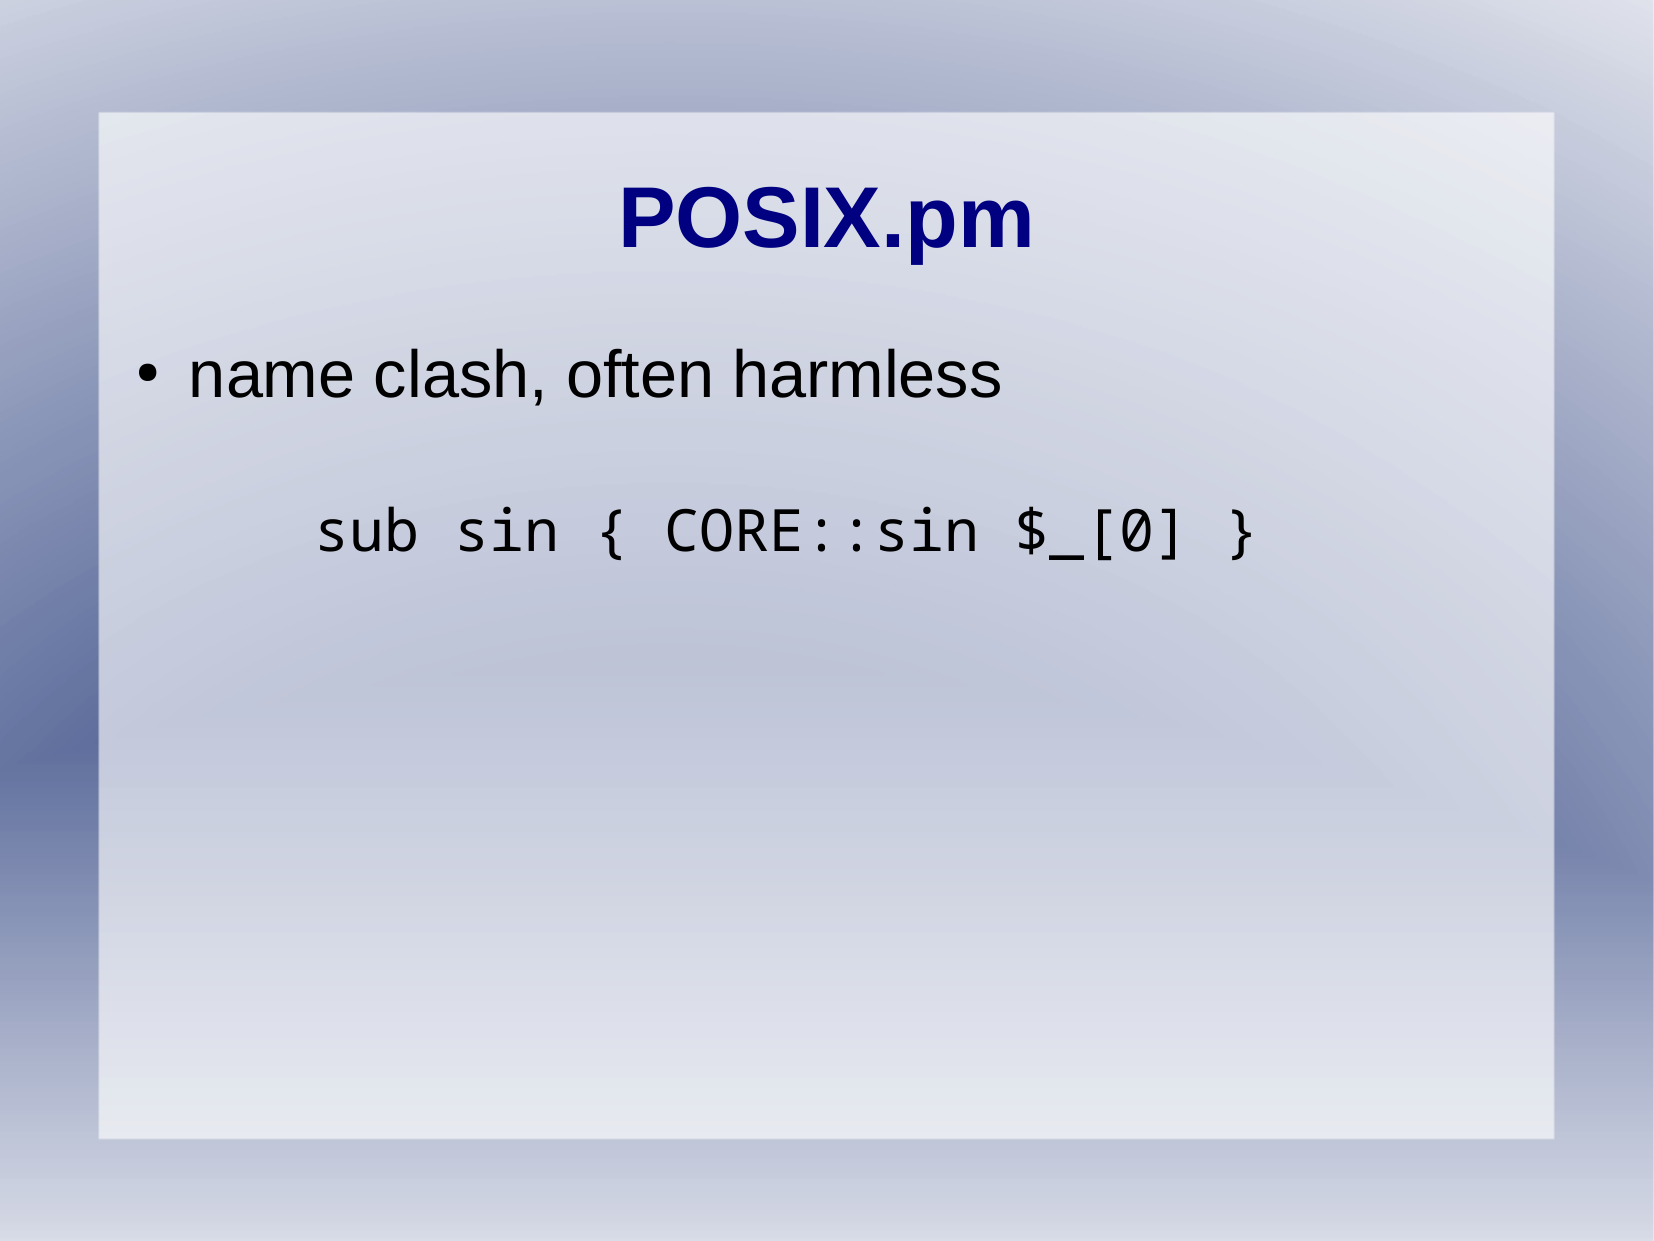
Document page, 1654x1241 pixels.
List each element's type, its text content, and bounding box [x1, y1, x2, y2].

title POSIX.pm [118, 114, 1536, 322]
picture [0, 0, 1654, 1241]
text_box sub sin { CORE::sin $_[0] } [300, 482, 1275, 565]
list name clash, often harmless [118, 336, 1506, 1156]
